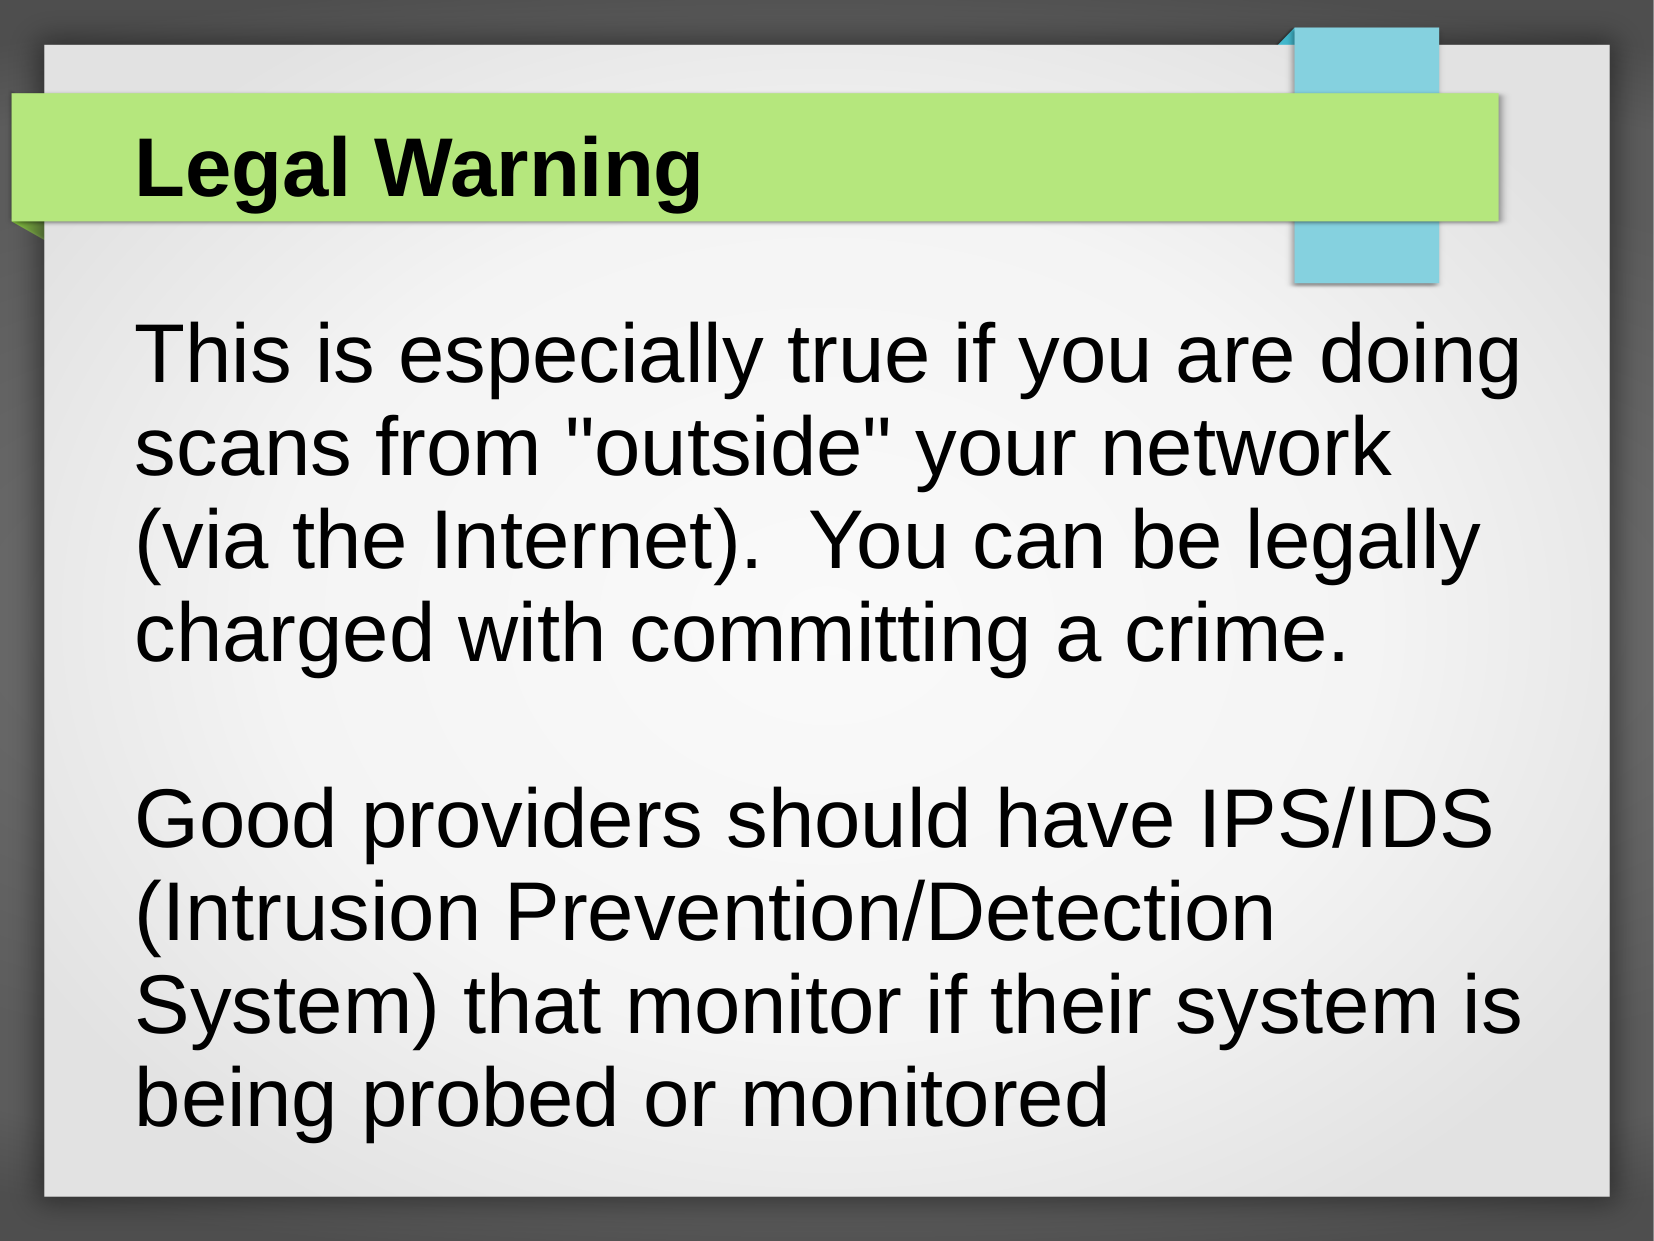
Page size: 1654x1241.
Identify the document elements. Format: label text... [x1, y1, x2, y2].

text_box Legal Warning This is especially true if you are doing scans from "outside" your network (via the Internet). You can be legally charged with committing a crime. Good providers should have IPS/IDS (Intrusion Prevention/Detection System) that monitor if their system is being probed or monitored [120, 114, 1563, 1153]
picture [0, 0, 1654, 1241]
